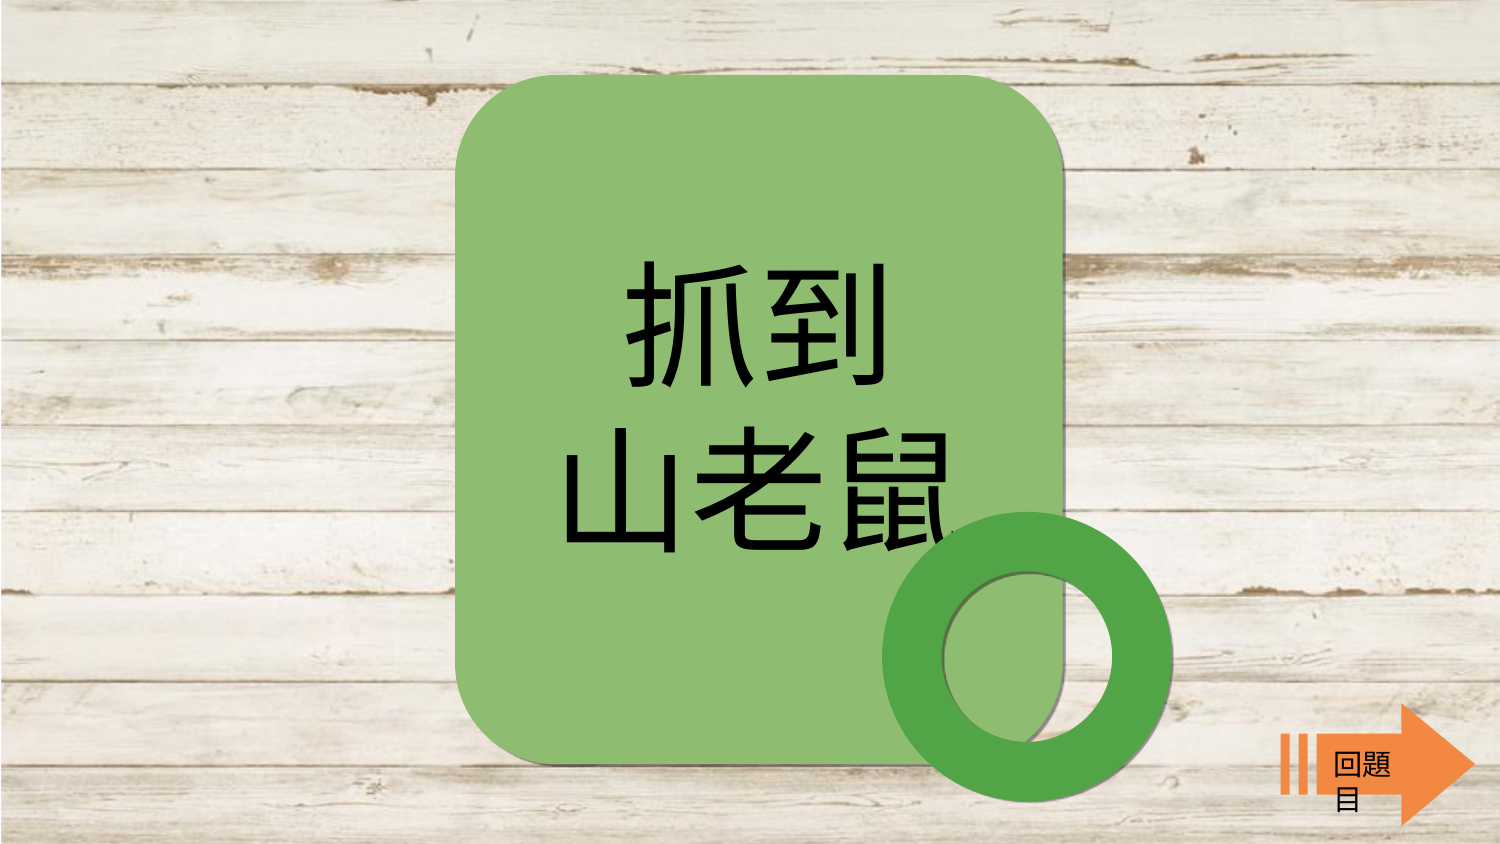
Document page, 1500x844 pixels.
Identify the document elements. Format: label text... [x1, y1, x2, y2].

text_box [455, 74, 1172, 802]
text_box 回題目 [1318, 738, 1437, 790]
text_box [1298, 733, 1308, 795]
text_box [1340, 790, 1355, 794]
text_box [1280, 733, 1290, 795]
text_box [1316, 703, 1476, 827]
text_box 抓到 山老鼠 [509, 232, 1009, 581]
picture [0, 0, 1500, 844]
text_box 抓到 山老鼠 [990, 574, 1009, 581]
